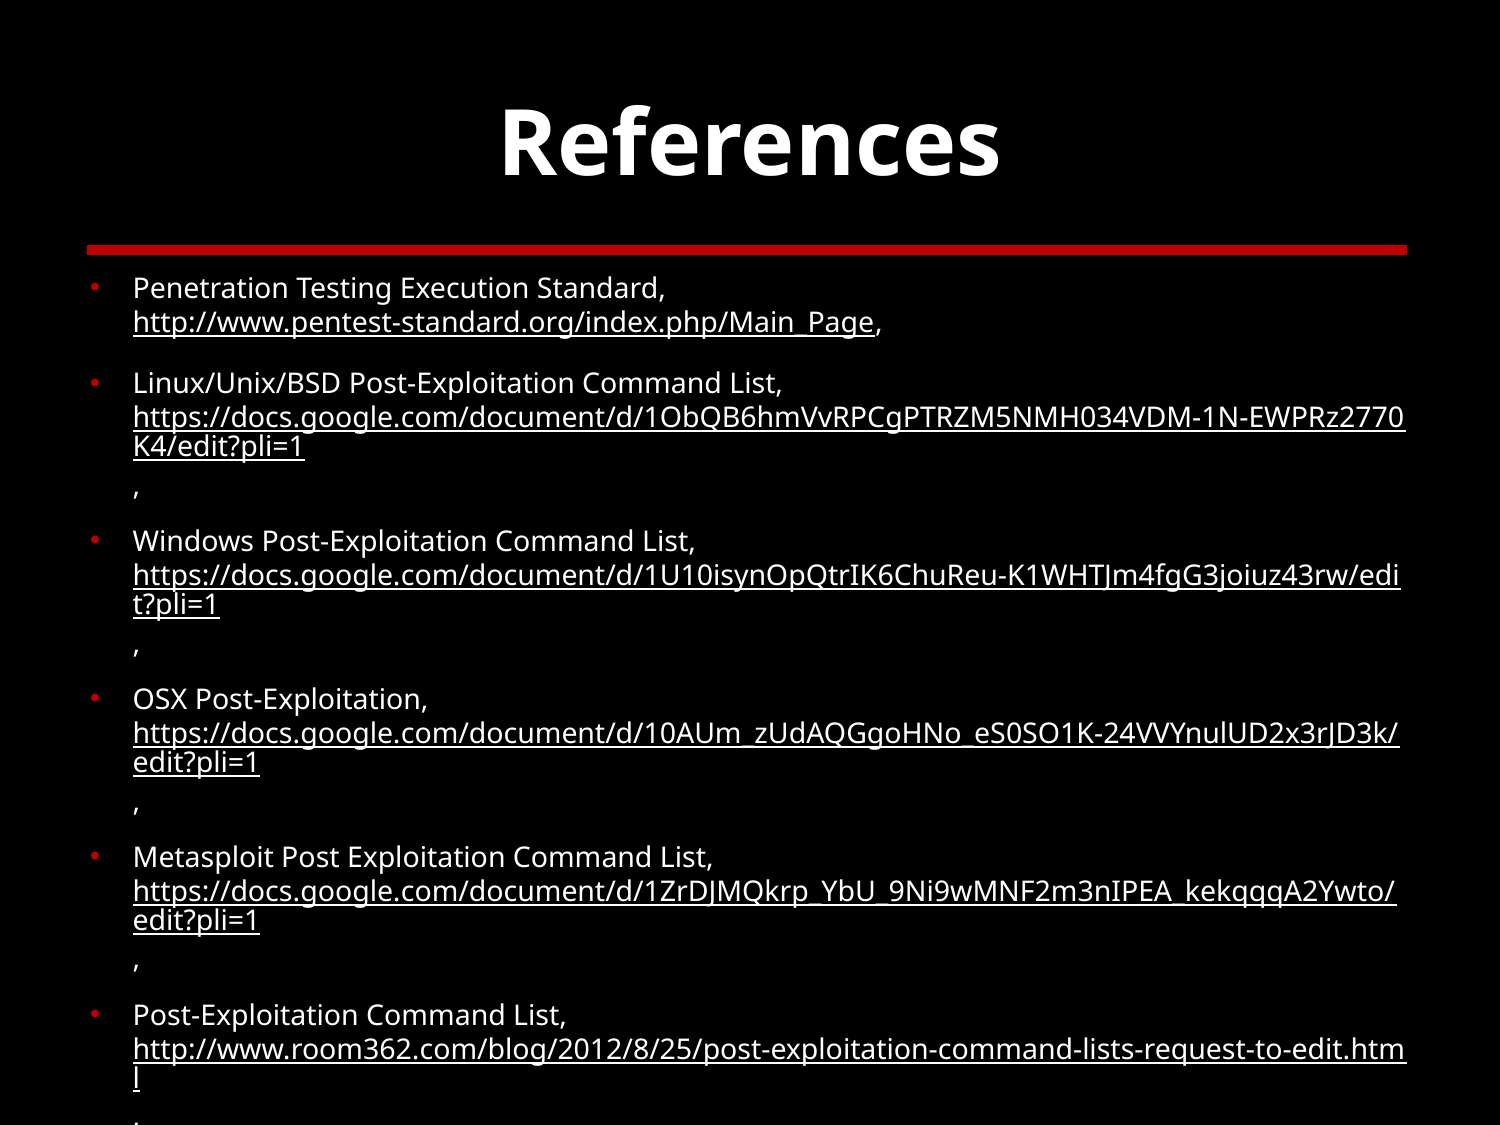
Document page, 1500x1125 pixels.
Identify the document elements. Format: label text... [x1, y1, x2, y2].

title References [75, 45, 1425, 233]
list Penetration Testing Execution Standard, http://www.pentest-standard.org/index.php/Main_Page, Linux/Unix/BSD Post-Exploitation Command List, https://docs.google.com/document/d/1ObQB6hmVvRPCgPTRZM5NMH034VDM-1N-EWPRz2770K4/edit?pli=1, Windows Post-Exploitation Command List, https://docs.google.com/document/d/1U10isynOpQtrIK6ChuReu-K1WHTJm4fgG3joiuz43rw/edit?pli=1, OSX Post-Exploitation, https://docs.google.com/document/d/10AUm_zUdAQGgoHNo_eS0SO1K-24VVYnulUD2x3rJD3k/edit?pli=1, Metasploit Post Exploitation Command List, https://docs.google.com/document/d/1ZrDJMQkrp_YbU_9Ni9wMNF2m3nIPEA_kekqqqA2Ywto/edit?pli=1, Post-Exploitation Command List, http://www.room362.com/blog/2012/8/25/post-exploitation-command-lists-request-to-edit.html, [75, 262, 1425, 1005]
